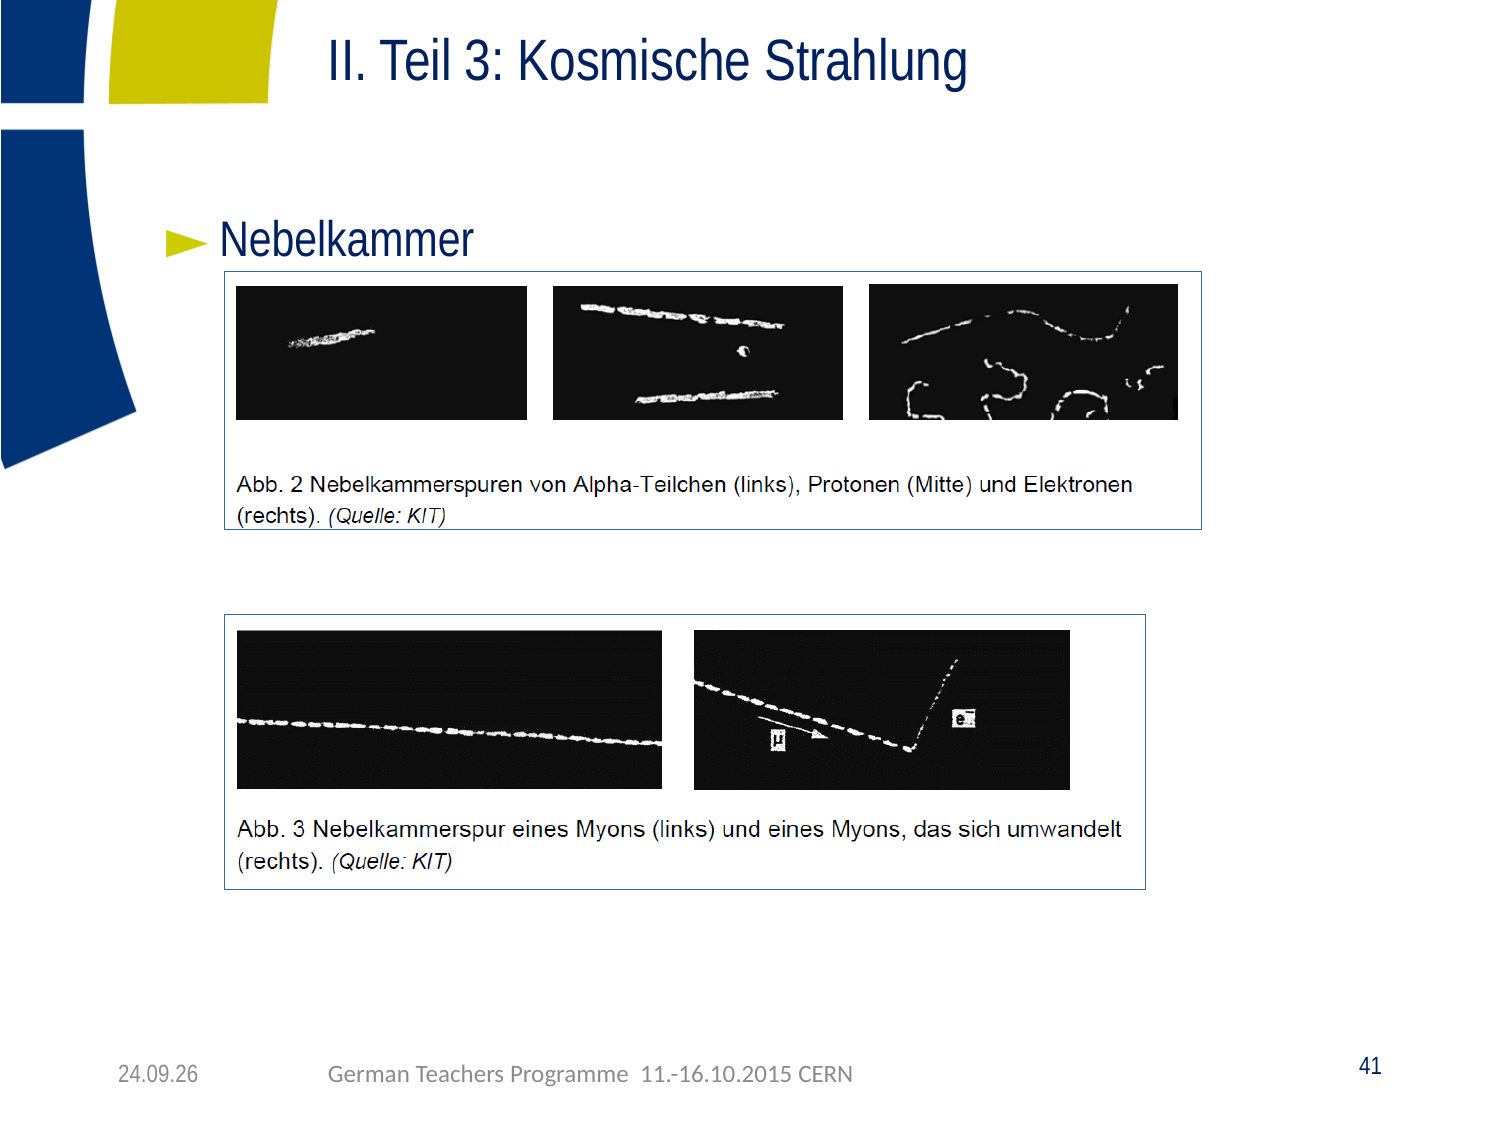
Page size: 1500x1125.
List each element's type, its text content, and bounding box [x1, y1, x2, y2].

title II. Teil 3: Kosmische Strahlung [312, 0, 1400, 114]
slide_number 14.10.15 [103, 1042, 290, 1103]
list Nebelkammer [133, 119, 1371, 810]
slide_number <Foliennummer> [1059, 1042, 1397, 1103]
picture [0, 0, 1500, 1125]
footer German Teachers Programme 11.-16.10.2015 CERN [312, 1042, 987, 1103]
